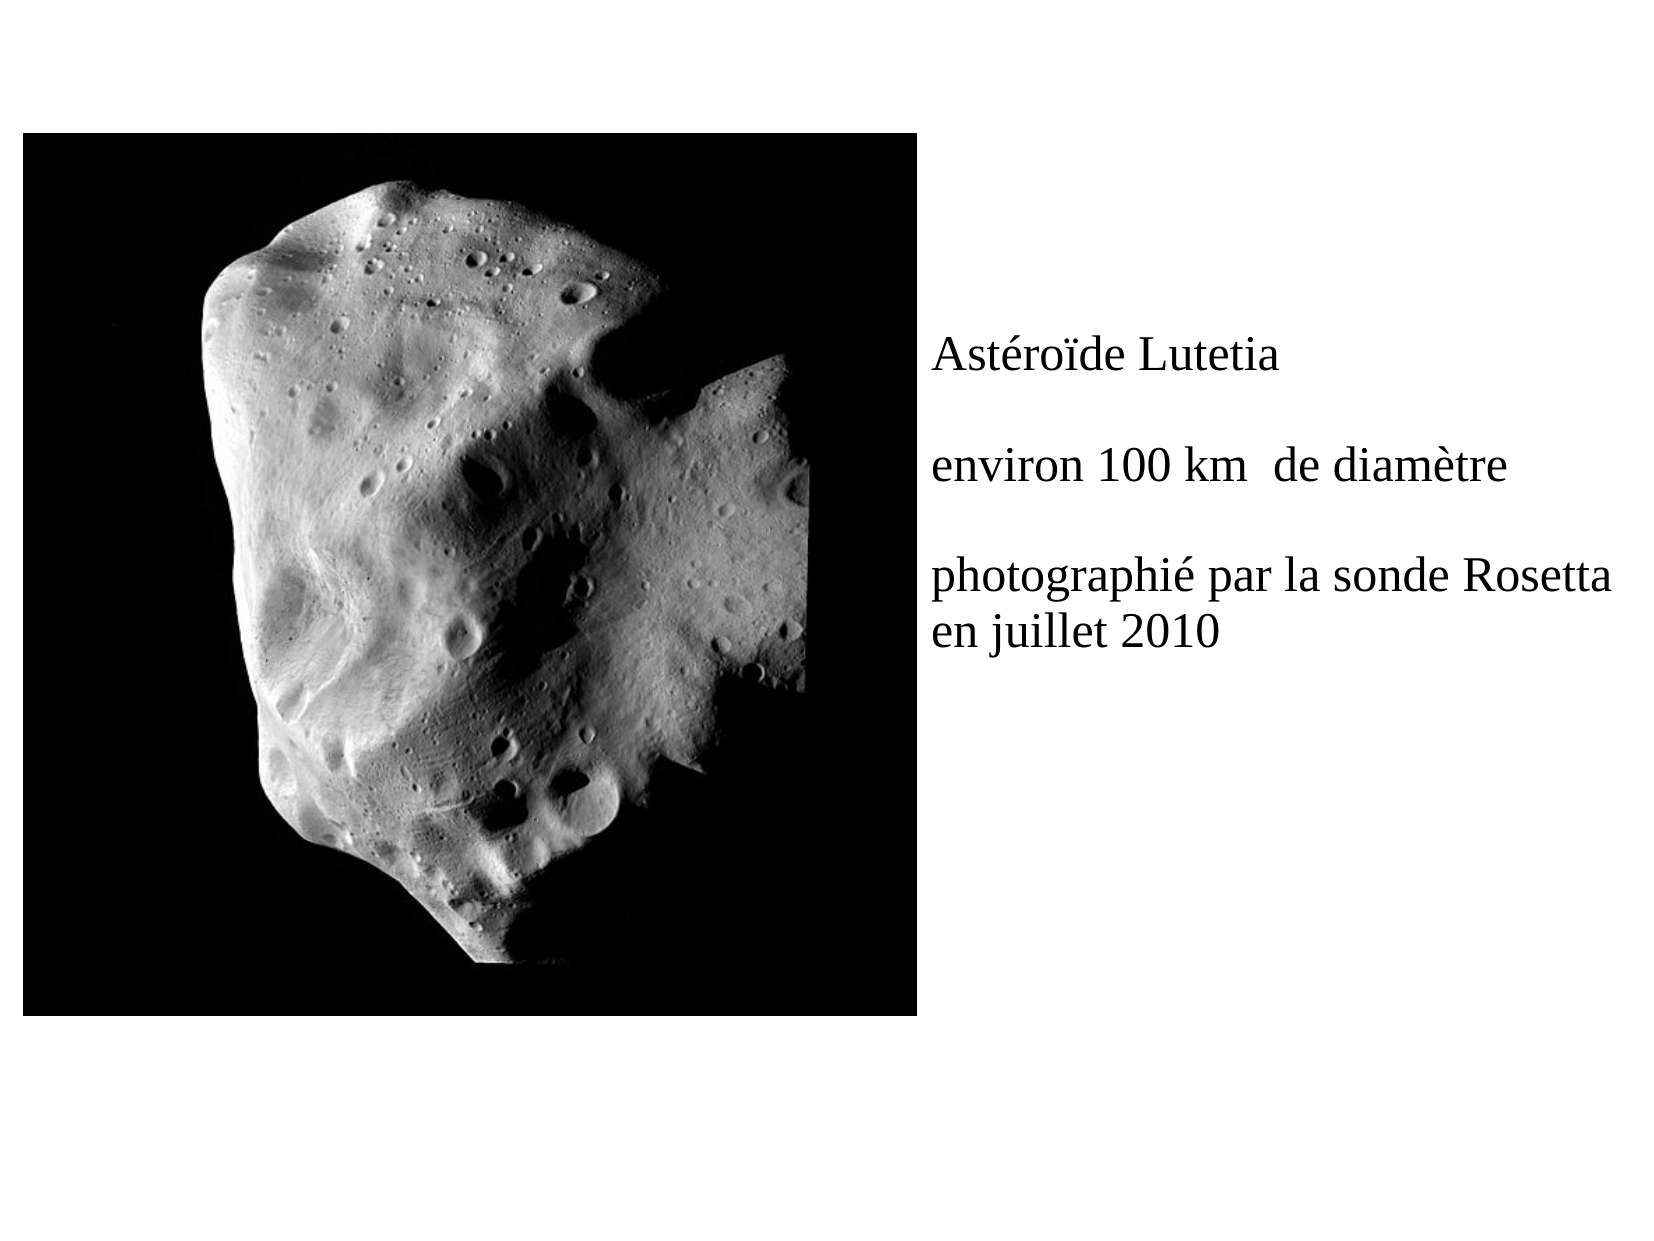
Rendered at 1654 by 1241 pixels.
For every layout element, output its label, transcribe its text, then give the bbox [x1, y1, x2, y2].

text_box Astéroïde Lutetia environ 100 km de diamètre photographié par la sonde Rosetta en juillet 2010 [916, 318, 1628, 672]
picture [23, 133, 917, 1016]
